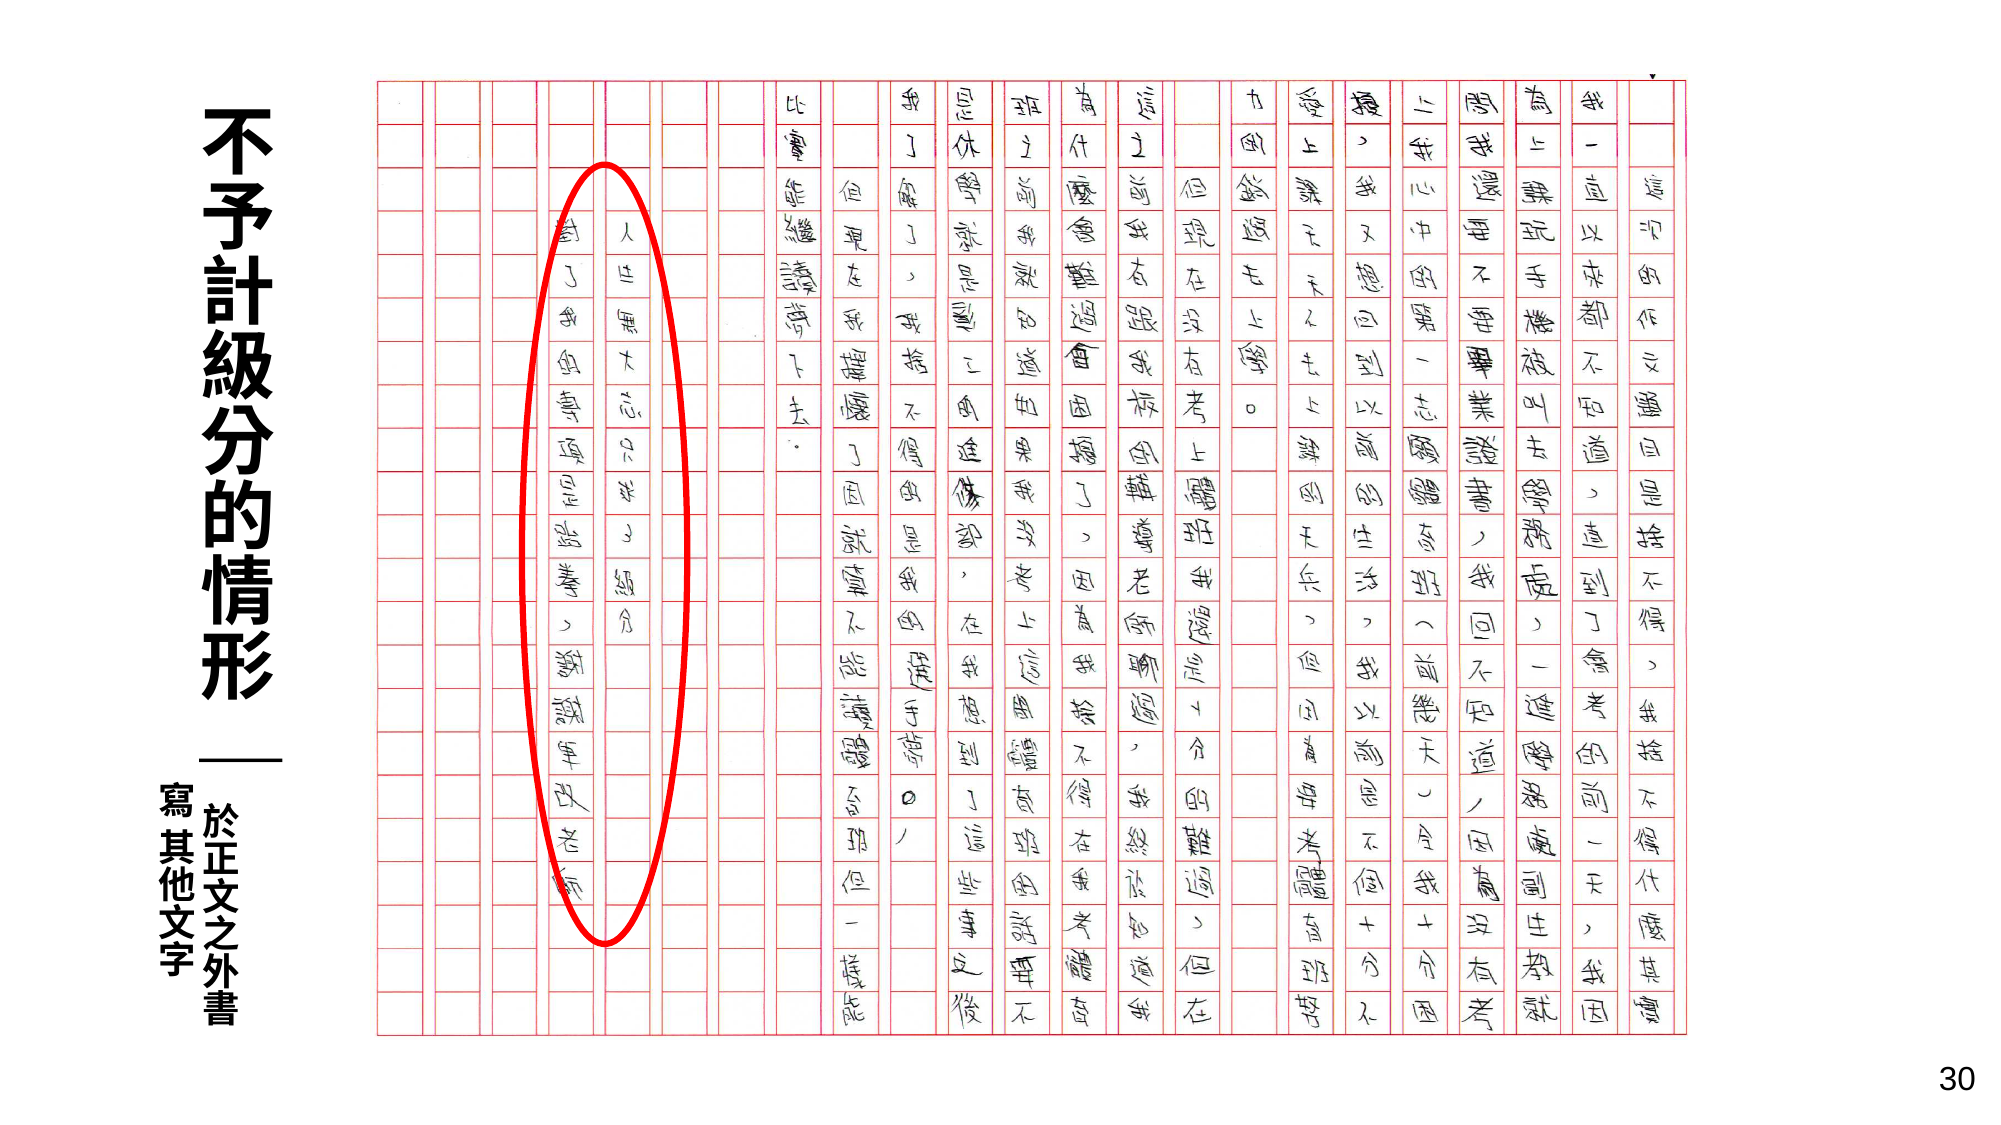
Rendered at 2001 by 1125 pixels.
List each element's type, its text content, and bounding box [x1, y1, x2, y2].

picture [370, 75, 1689, 1040]
text_box 30 [1923, 1047, 2000, 1108]
text_box 不予計級分的情形 ｜於正文之外書寫 其他文字 [130, 71, 247, 1058]
